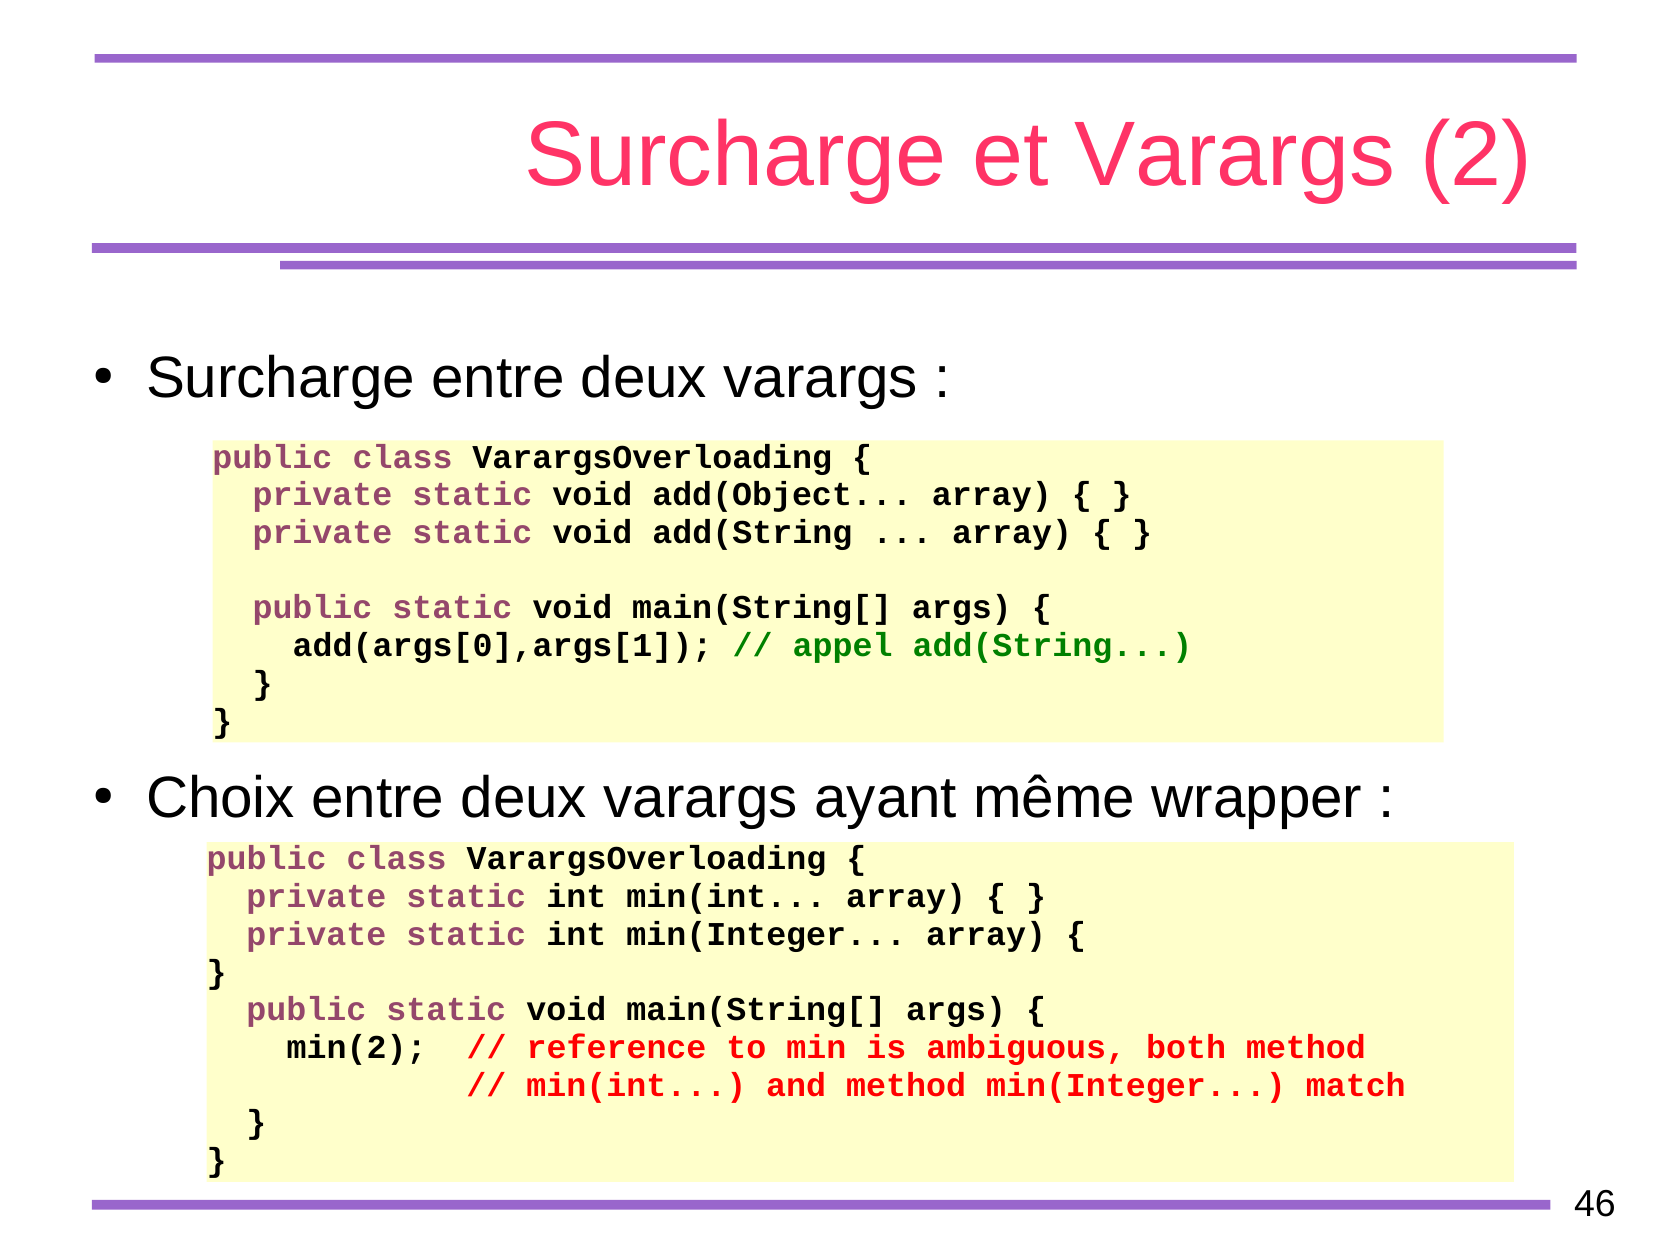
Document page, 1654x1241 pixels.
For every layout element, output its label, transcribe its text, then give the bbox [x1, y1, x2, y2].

text_box public class VarargsOverloading { private static int min(int... array) { } private static int min(Integer... array) { } public static void main(String[] args) { min(2); // reference to min is ambiguous, both method // min(int...) and method min(Integer...) match } } [206, 842, 1514, 1182]
title Surcharge et Varargs (2) [121, 49, 1534, 257]
list Surcharge entre deux varargs : Choix entre deux varargs ayant même wrapper : [75, 344, 1599, 1127]
text_box public class VarargsOverloading { private static void add(Object... array) { } private static void add(String ... array) { } public static void main(String[] args) { add(args[0],args[1]); // appel add(String...) } } [212, 440, 1444, 743]
